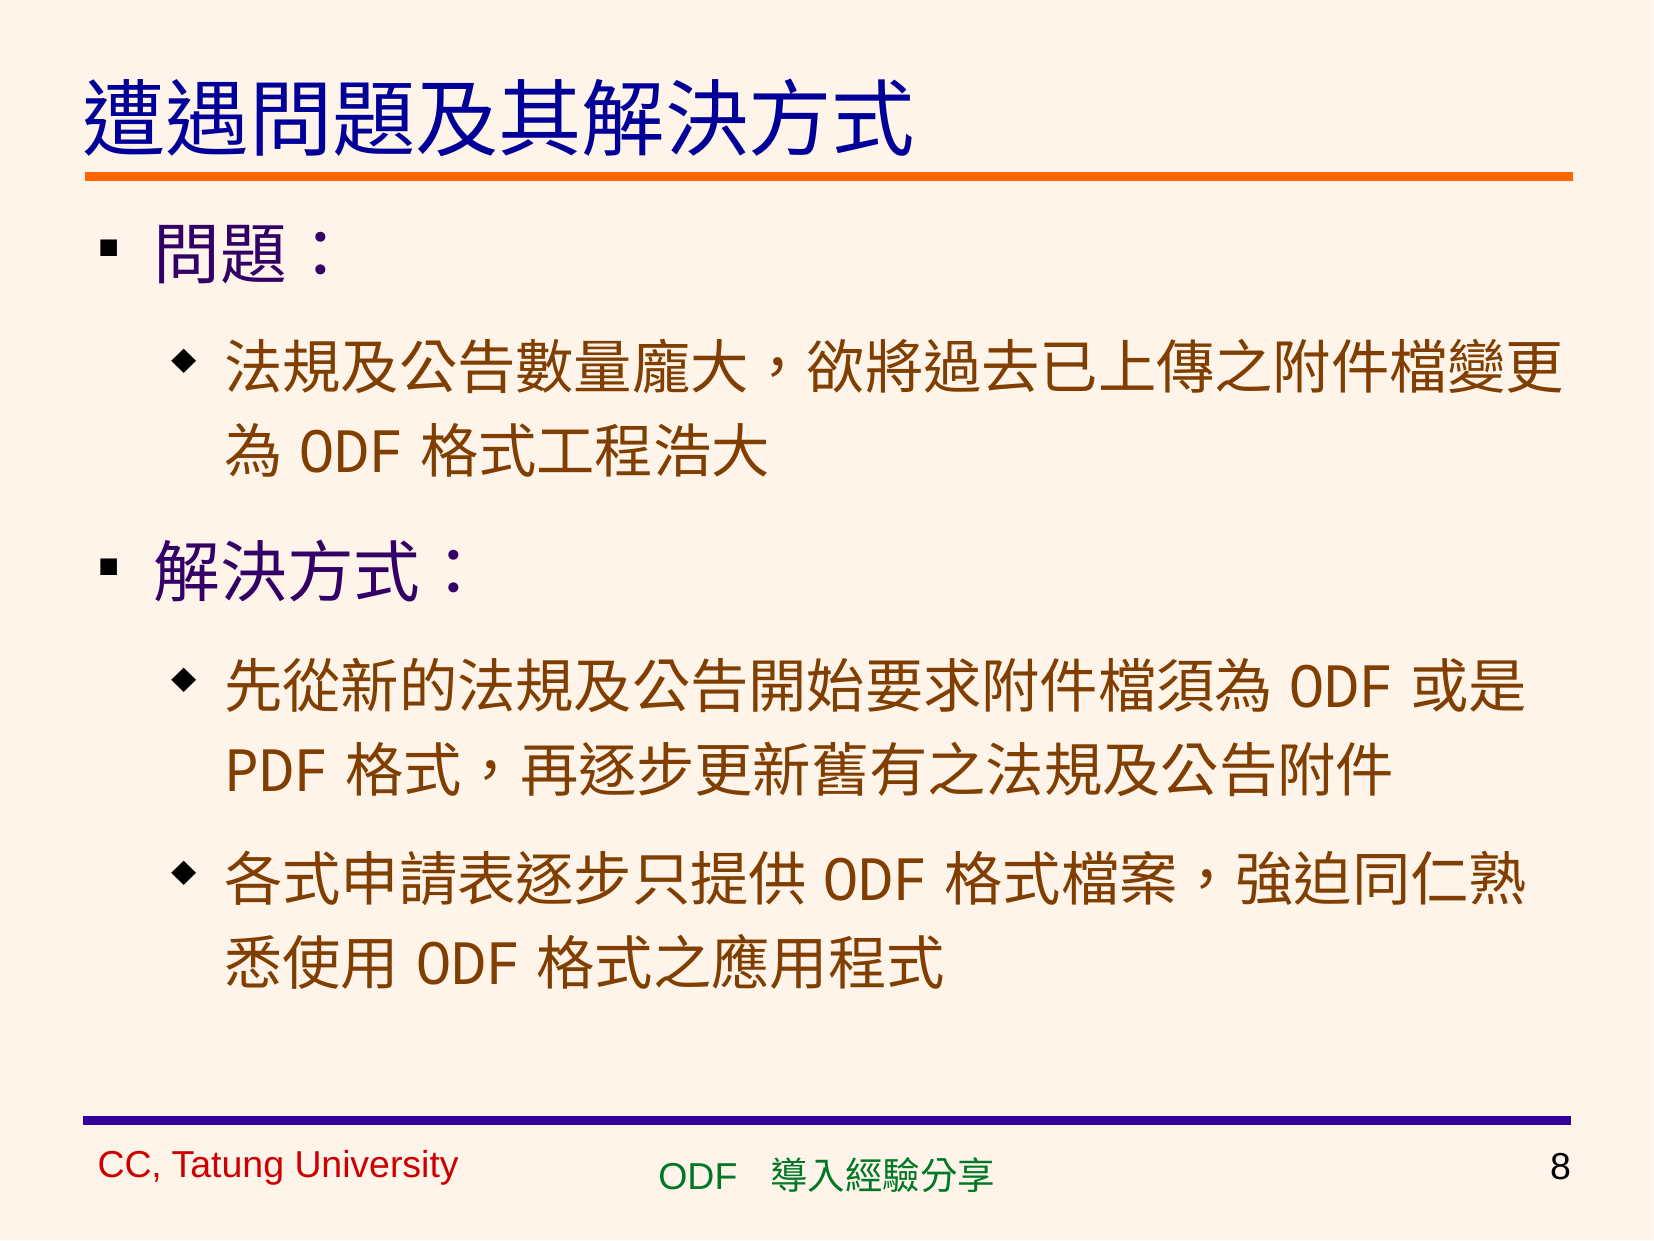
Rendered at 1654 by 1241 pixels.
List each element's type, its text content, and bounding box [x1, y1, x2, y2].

title 遭遇問題及其解決方式 [82, 49, 1571, 178]
list 問題： 法規及公告數量龐大，欲將過去已上傳之附件檔變更為ODF格式工程浩大 解決方式： 先從新的法規及公告開始要求附件檔須為ODF或是PDF格式，再逐步更新舊有之法規及公告附件 各式申請表逐步只提供ODF格式檔案，強迫同仁熟悉使用ODF格式之應用程式 [82, 200, 1571, 1111]
